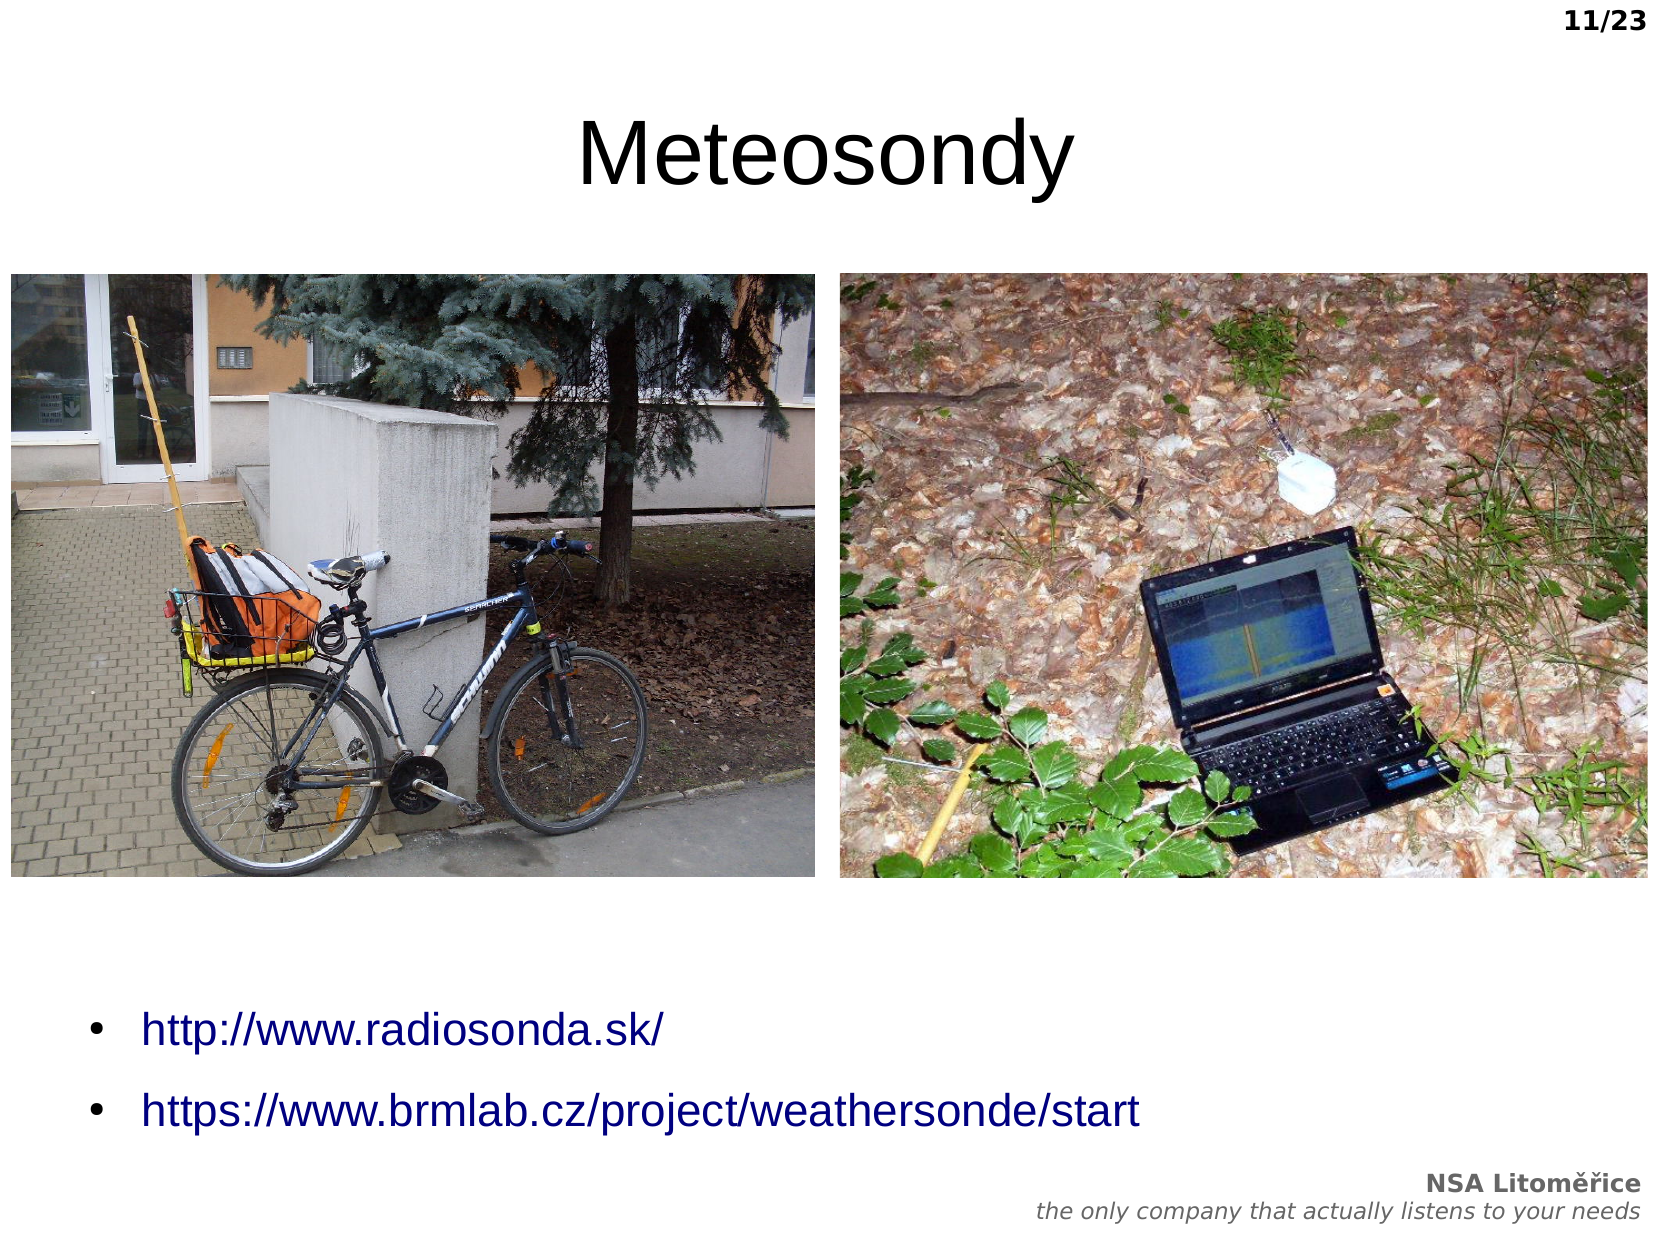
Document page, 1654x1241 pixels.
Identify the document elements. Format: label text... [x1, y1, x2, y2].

title Meteosondy [82, 49, 1571, 257]
list http://www.radiosonda.sk/ https://www.brmlab.cz/project/weathersonde/start [70, 1003, 1560, 1170]
picture [839, 273, 1648, 878]
picture [11, 274, 815, 877]
